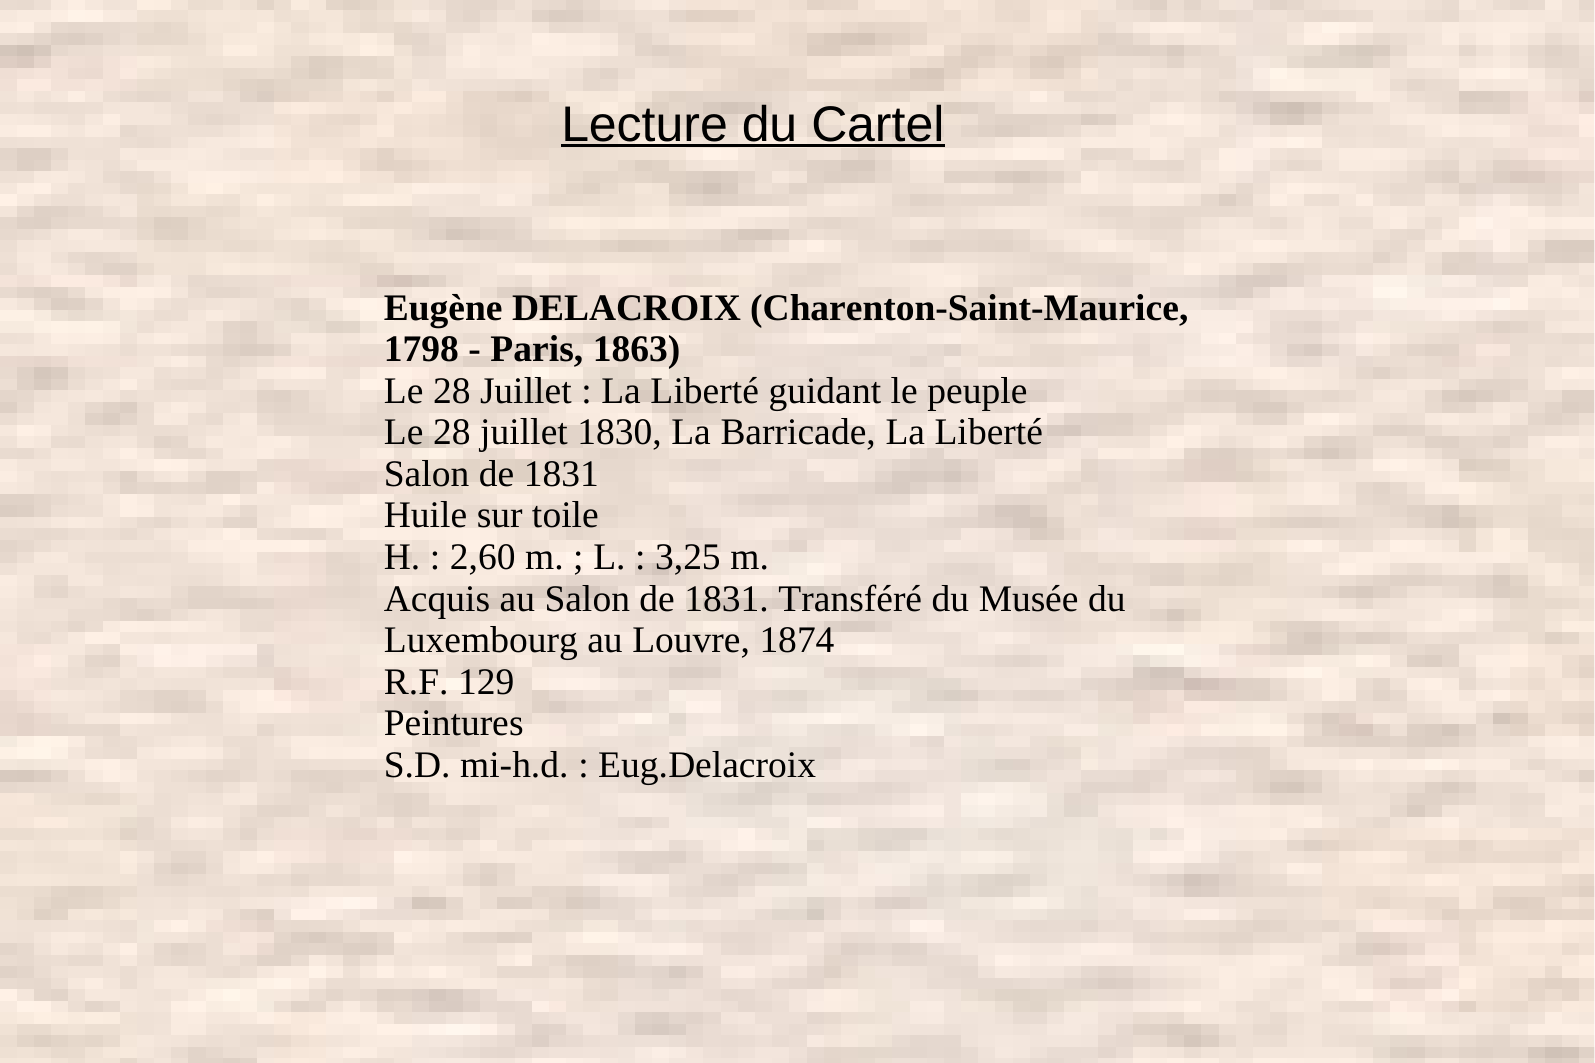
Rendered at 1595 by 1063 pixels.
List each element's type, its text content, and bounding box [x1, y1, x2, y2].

text_box Eugène DELACROIX (Charenton-Saint-Maurice, 1798 - Paris, 1863) Le 28 Juillet : La Liberté guidant le peuple Le 28 juillet 1830, La Barricade, La Liberté Salon de 1831 Huile sur toile H. : 2,60 m. ; L. : 3,25 m. Acquis au Salon de 1831. Transféré du Musée du Luxembourg au Louvre, 1874 R.F. 129 Peintures S.D. mi-h.d. : Eug.Delacroix [383, 286, 1218, 798]
text_box [147, 88, 1447, 205]
picture [0, 0, 1595, 1063]
text_box Lecture du Cartel [472, 88, 1034, 202]
